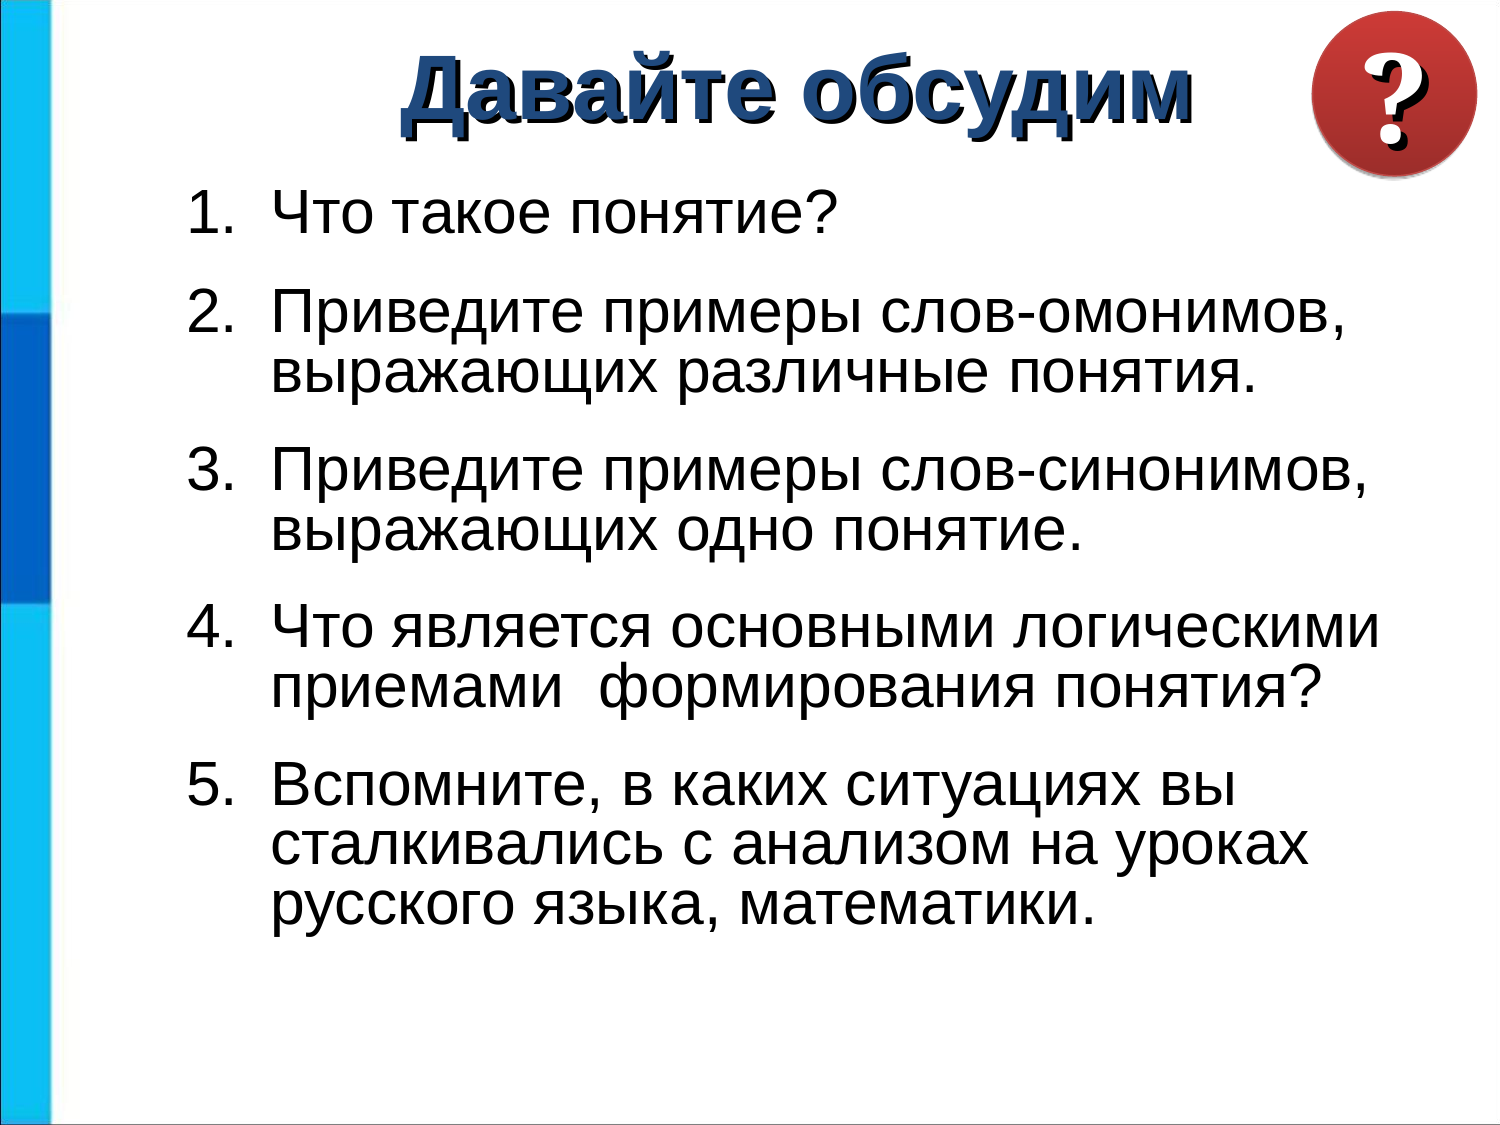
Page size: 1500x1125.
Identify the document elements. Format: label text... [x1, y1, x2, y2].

title Давайте обсудим [171, 30, 1341, 135]
list Что такое понятие? Приведите примеры слов-омонимов, выражающих различные понятия. Приведите примеры слов-синонимов, выражающих одно понятие. Что является основными логическими приемами формирования понятия? Вспомните, в каких ситуациях вы сталкивались с анализом на уроках русского языка, математики. [171, 172, 1425, 1005]
picture [0, 0, 1500, 1125]
text_box ? [1312, 11, 1477, 176]
